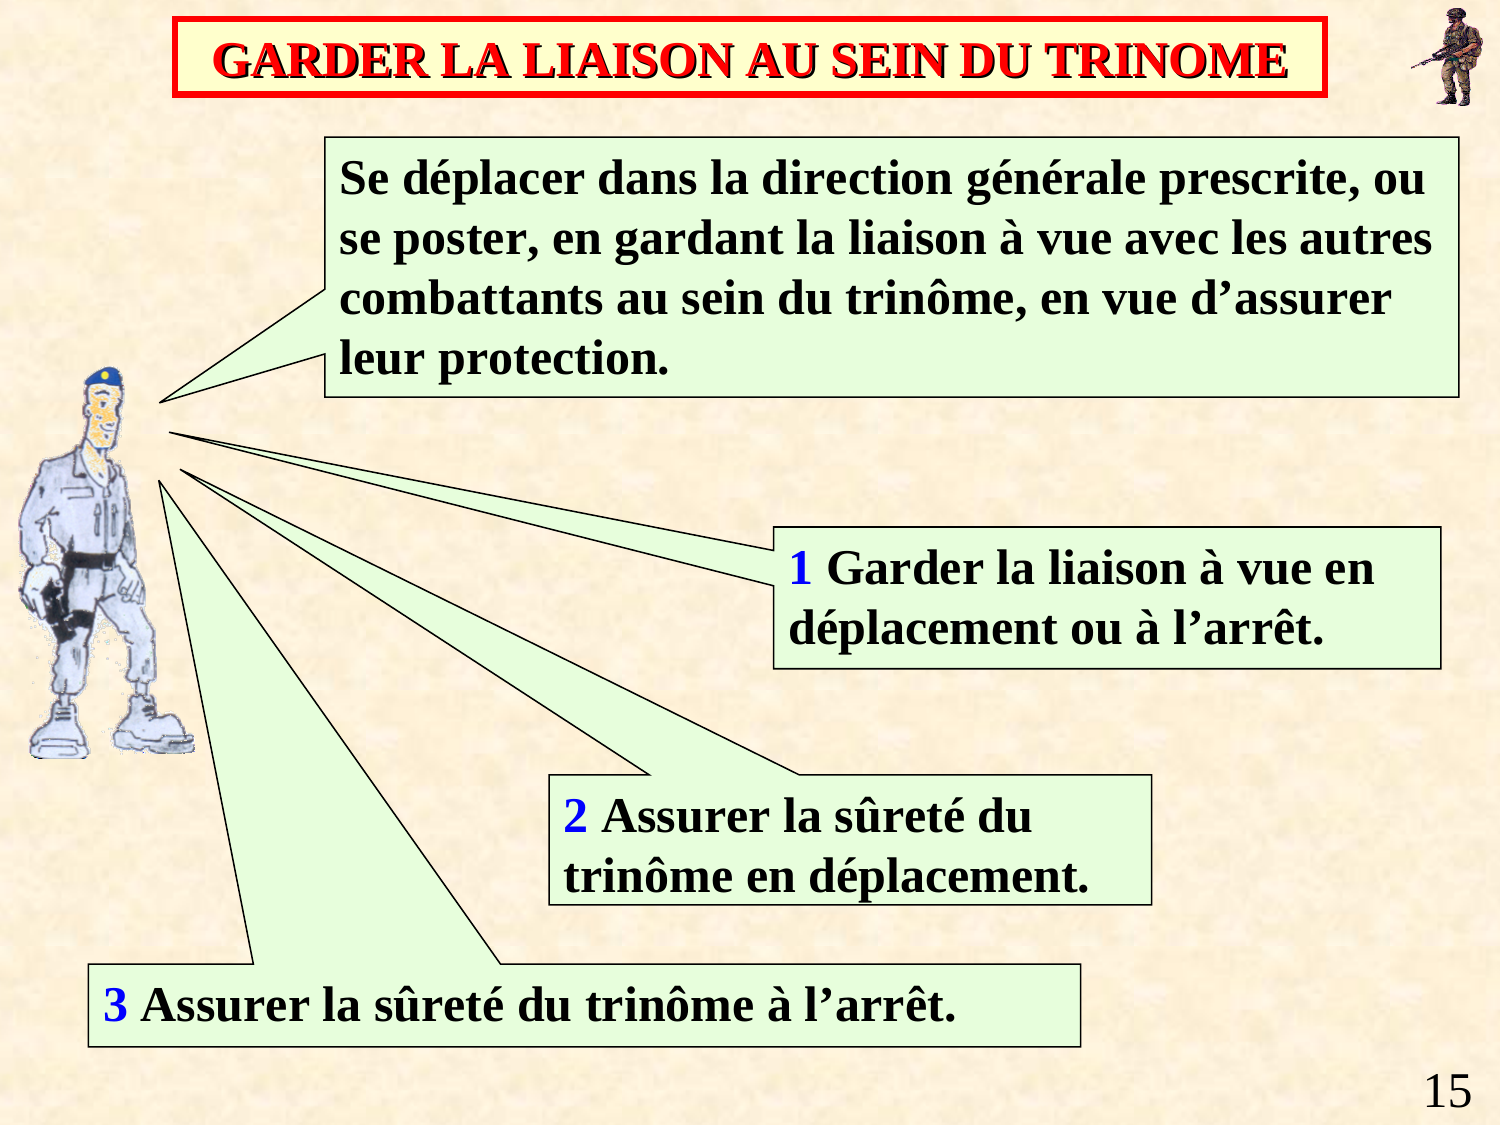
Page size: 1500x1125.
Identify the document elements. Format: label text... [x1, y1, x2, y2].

picture [0, 0, 1500, 1125]
text_box 3 Assurer la sûreté du trinôme à l’arrêt. [88, 480, 1081, 1047]
text_box Se déplacer dans la direction générale prescrite, ou se poster, en gardant la liaison à vue avec les autres combattants au sein du trinôme, en vue d’assurer leur protection. [195, 137, 1459, 398]
text_box 1 Garder la liaison à vue en déplacement ou à l’arrêt. [168, 432, 1441, 669]
text_box GARDER LA LIAISON AU SEIN DU TRINOME [174, 18, 1326, 95]
text_box 2 Assurer la sûreté du trinôme en déplacement. [179, 469, 1152, 905]
